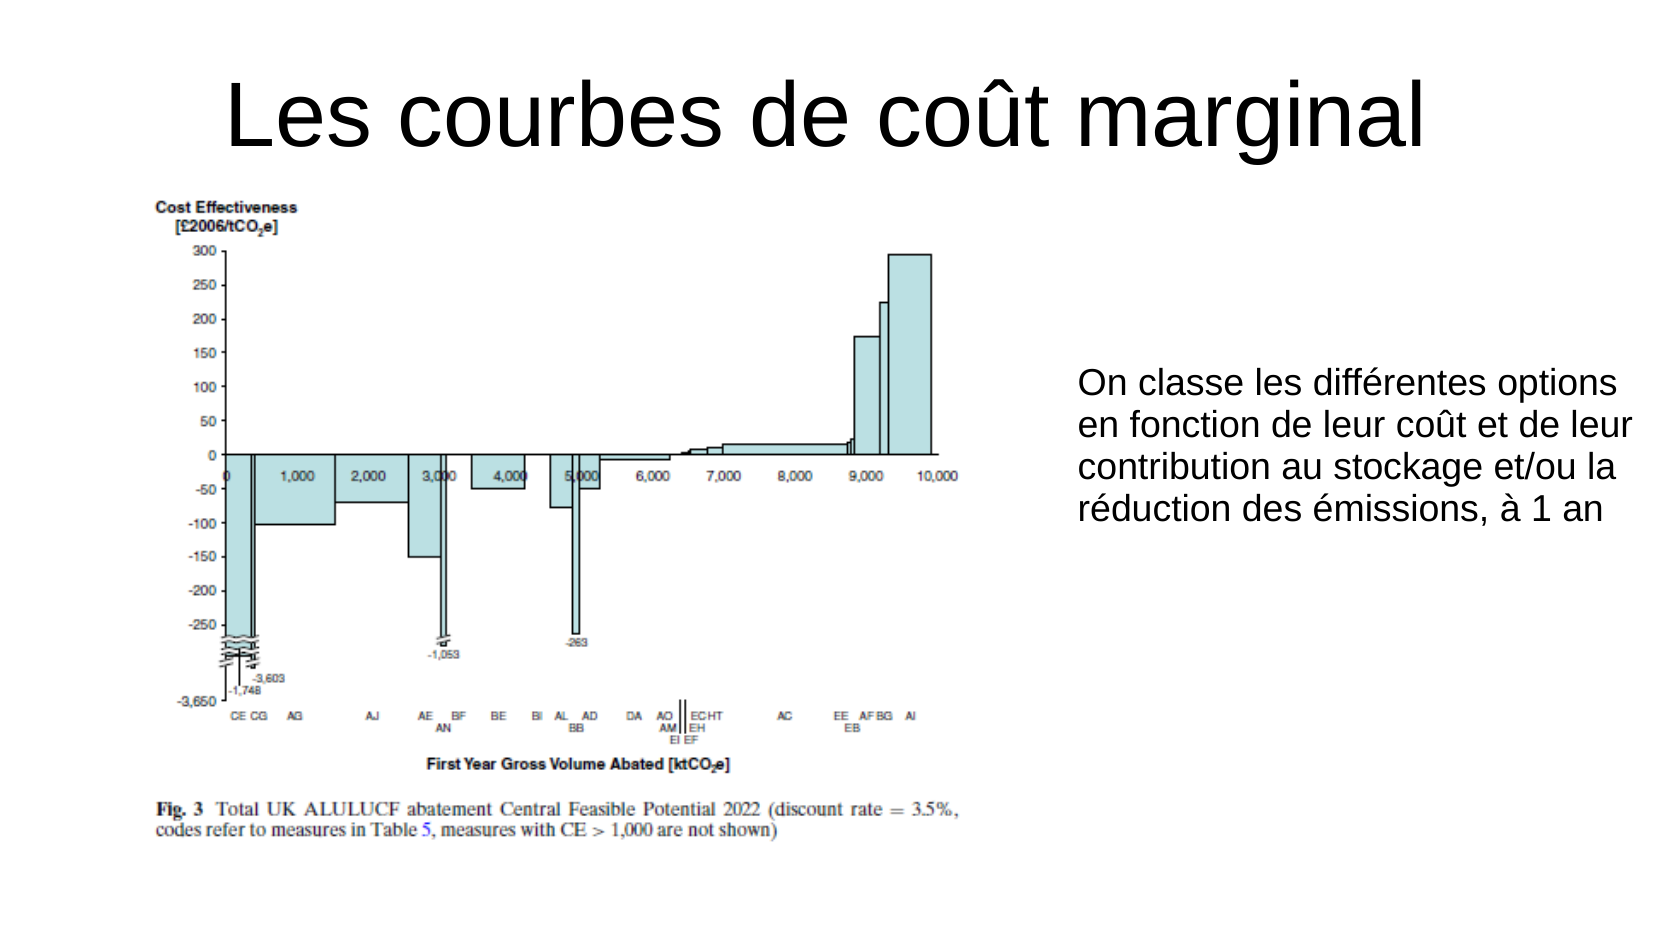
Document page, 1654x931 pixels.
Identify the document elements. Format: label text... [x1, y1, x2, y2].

text_box On classe les différentes options en fonction de leur coût et de leur contribution au stockage et/ou la réduction des émissions, à 1 an [1062, 354, 1649, 538]
title Les courbes de coût marginal [82, 37, 1571, 193]
picture [133, 191, 999, 857]
